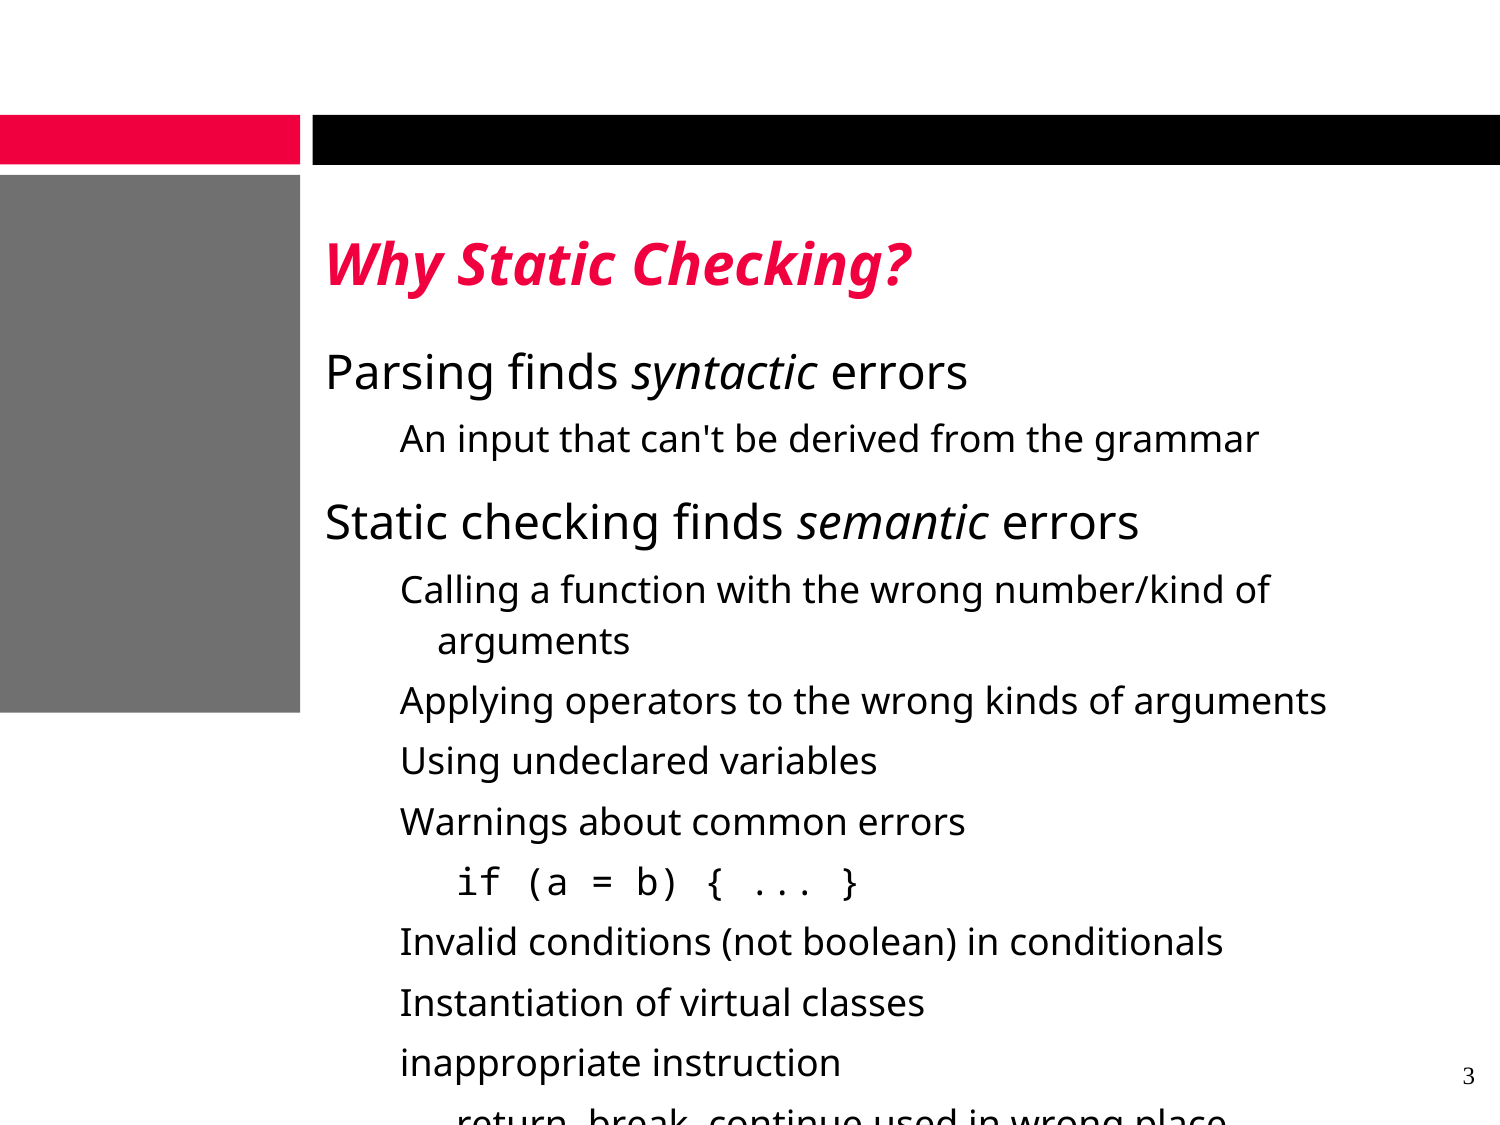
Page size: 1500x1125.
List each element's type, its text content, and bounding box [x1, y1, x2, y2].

title Why Static Checking? [324, 194, 1450, 324]
list Parsing finds syntactic errors An input that can't be derived from the grammar Static checking finds semantic errors Calling a function with the wrong number/kind of arguments Applying operators to the wrong kinds of arguments Using undeclared variables Warnings about common errors if (a = b) { ... } Invalid conditions (not boolean) in conditionals Instantiation of virtual classes inappropriate instruction return, break, continue used in wrong place ... [324, 324, 1450, 1085]
